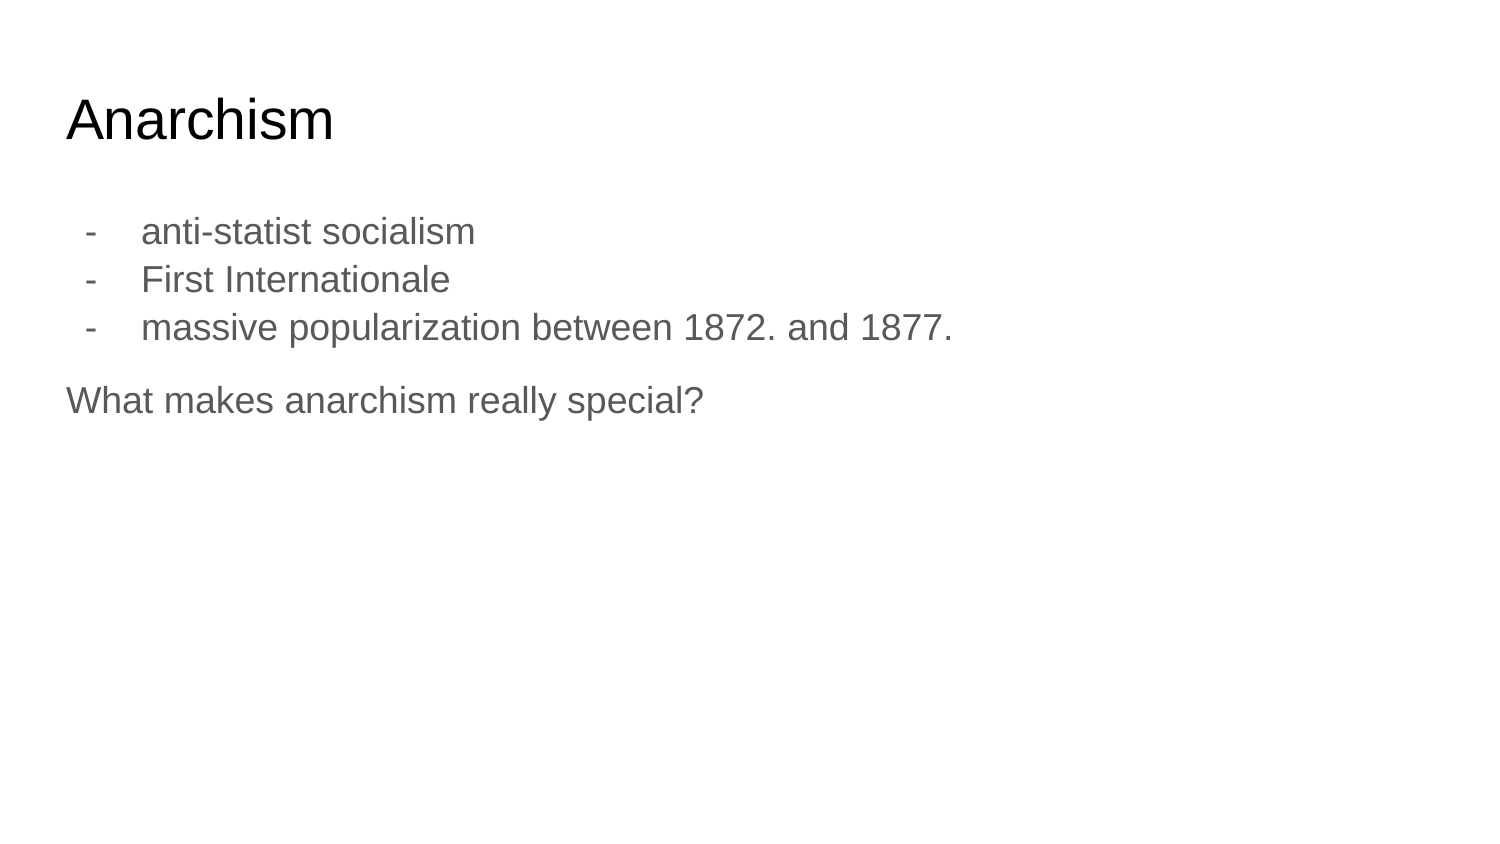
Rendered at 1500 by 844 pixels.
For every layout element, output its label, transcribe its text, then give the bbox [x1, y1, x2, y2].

list anti-statist socialism First Internationale massive popularization between 1872. and 1877. What makes anarchism really special? [51, 189, 1449, 750]
title Anarchism [51, 72, 1449, 167]
